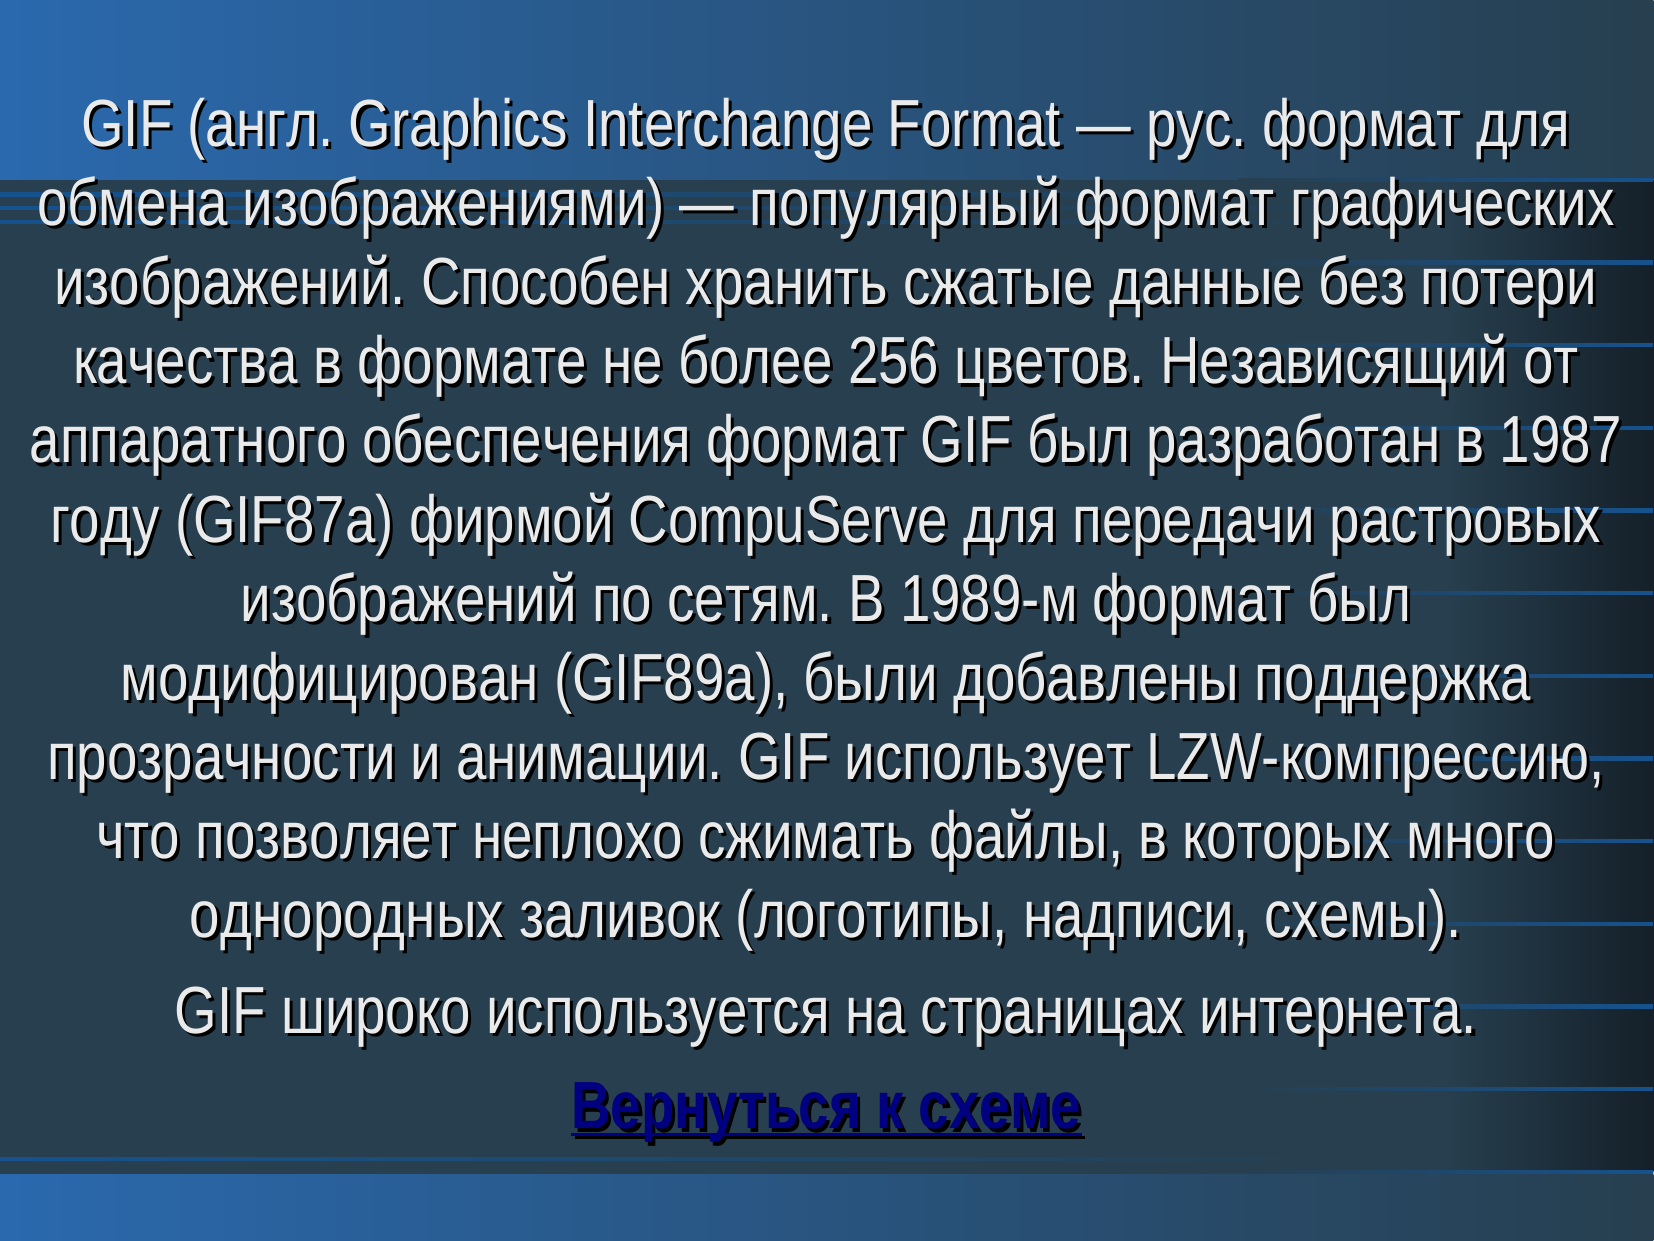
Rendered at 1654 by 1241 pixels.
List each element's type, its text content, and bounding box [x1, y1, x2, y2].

subtitle GIF (англ. Graphics Interchange Format — рус. формат для обмена изображениями) — популярный формат графических изображений. Способен хранить сжатые данные без потери качества в формате не более 256 цветов. Независящий от аппаратного обеспечения формат GIF был разработан в 1987 году (GIF87a) фирмой CompuServe для передачи растровых изображений по сетям. В 1989-м формат был модифицирован (GIF89a), были добавлены поддержка прозрачности и анимации. GIF использует LZW-компрессию, что позволяет неплохо сжимать файлы, в которых много однородных заливок (логотипы, надписи, схемы). GIF широко используется на страницах интернета. Вернуться к схеме [29, 0, 1625, 1133]
